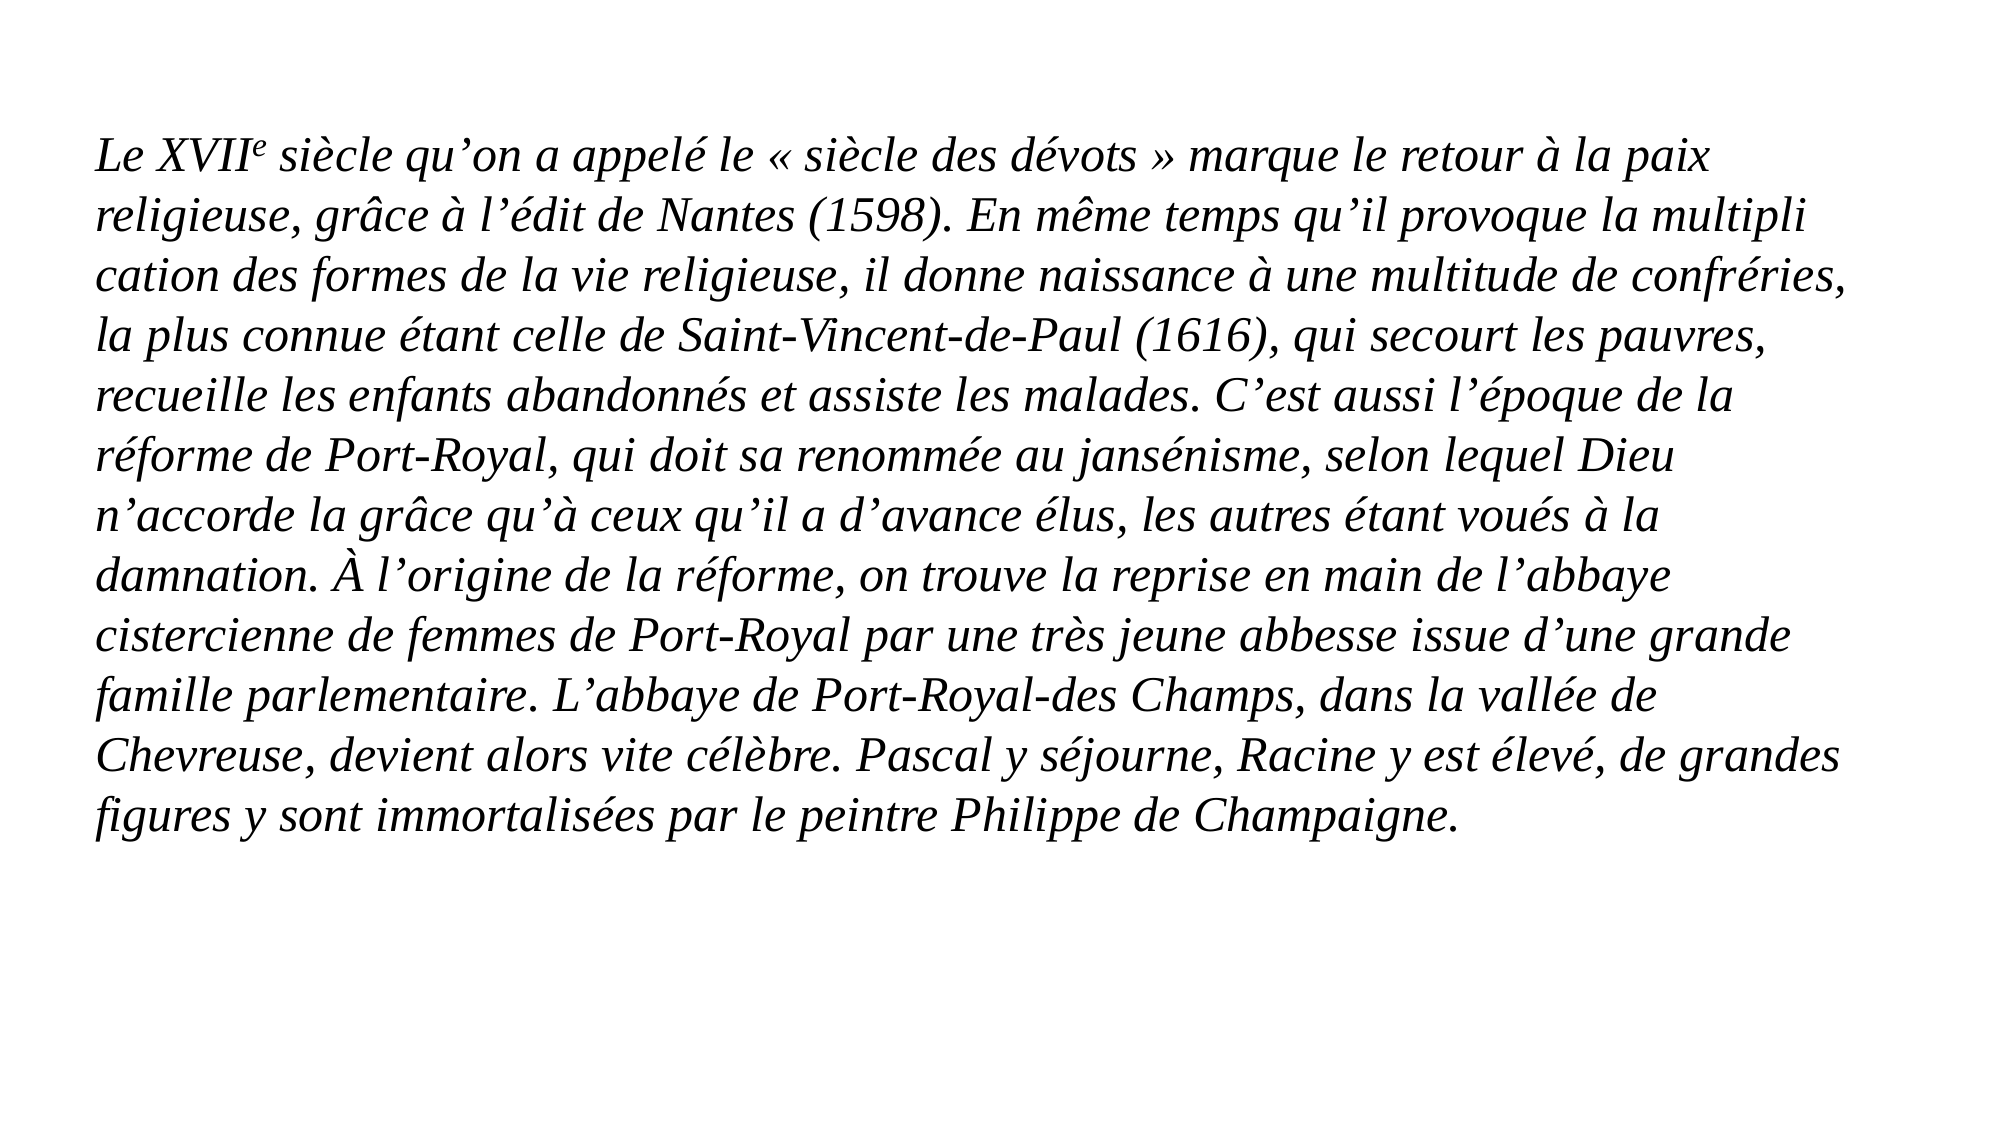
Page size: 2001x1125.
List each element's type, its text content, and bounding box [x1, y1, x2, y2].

text_box Le XVIIe siècle qu’on a appelé le « siècle des dévots » marque le retour à la paix religieuse, grâce à l’édit de Nantes (1598). En même temps qu’il provoque la multipli­cation des formes de la vie religieuse, il donne naissance à une multitude de confréries, la plus connue étant celle de Saint-Vincent-de-Paul (1616), qui secourt les pauvres, recueille les enfants abandonnés et assiste les malades. C’est aussi l’époque de la réforme de Port-Royal, qui doit sa renommée au jansénisme, selon lequel Dieu n’accorde la grâce qu’à ceux qu’il a d’avance élus, les autres étant voués à la damnation. À l’origine de la réforme, on trouve la reprise en main de l’abbaye cistercienne de femmes de Port-Royal par une très jeune abbesse issue d’une grande famille parlementaire. L’abbaye de Port-Royal-des Champs, dans la vallée de Chevreuse, devient alors vite célèbre. Pascal y séjourne, Racine y est élevé, de grandes figures y sont immortalisées par le peintre Philippe de Champaigne. [80, 113, 1881, 857]
